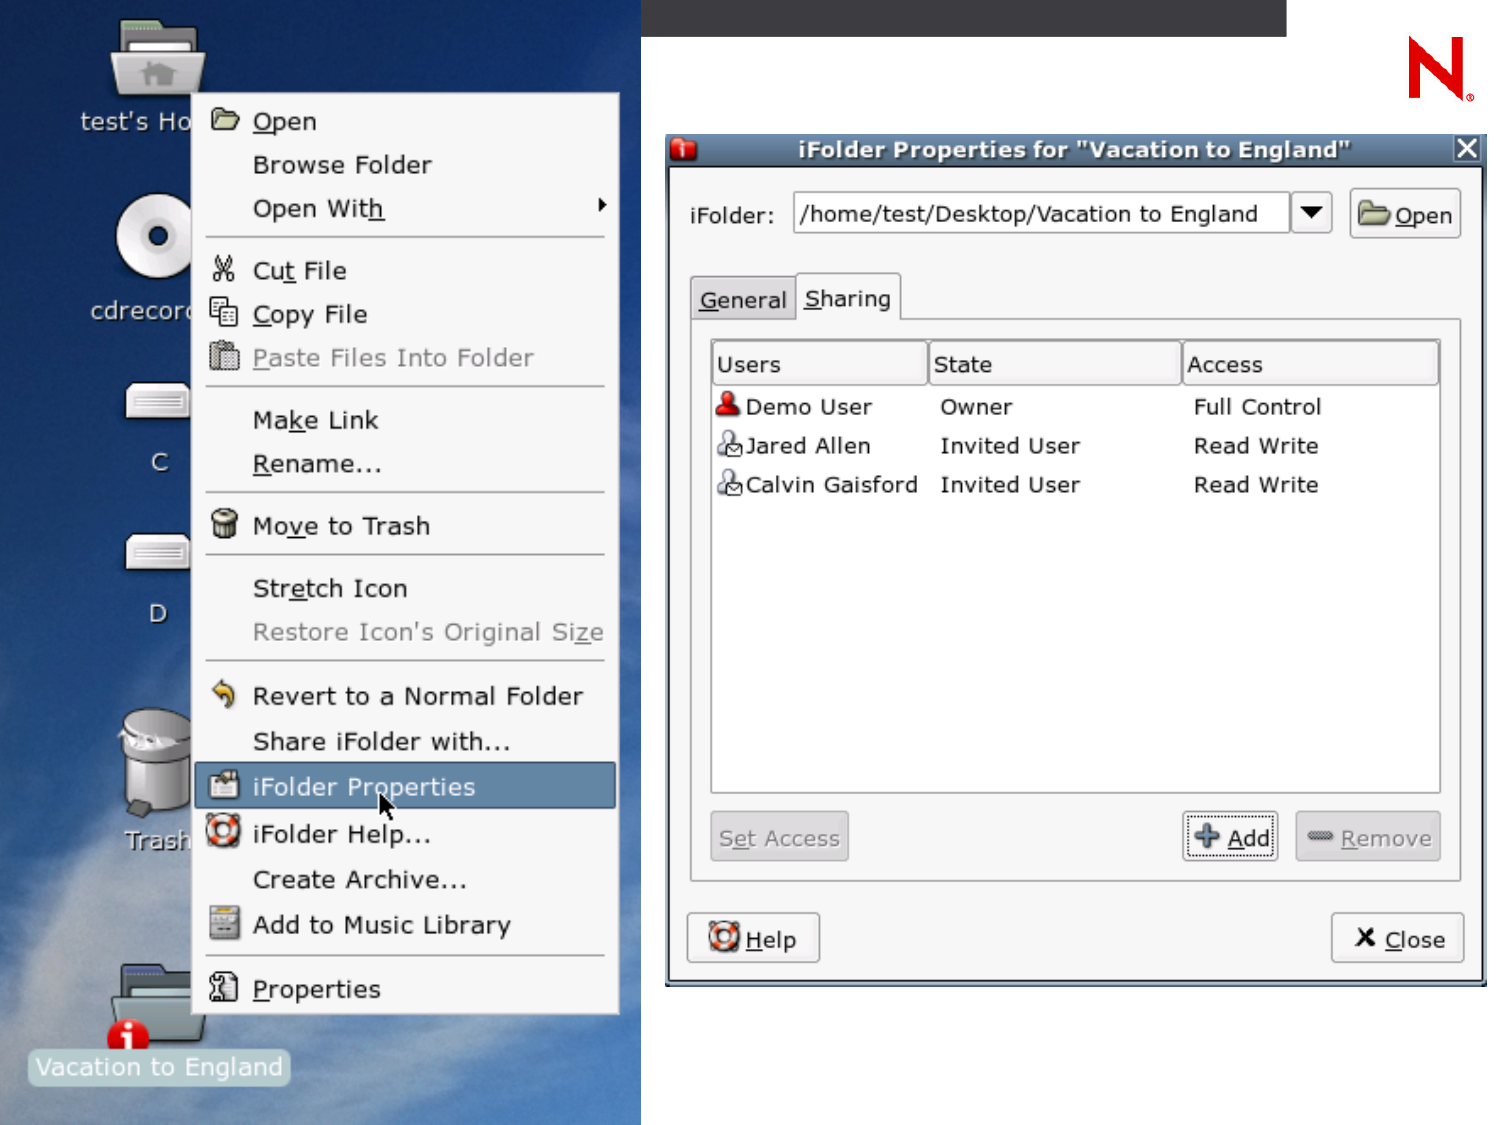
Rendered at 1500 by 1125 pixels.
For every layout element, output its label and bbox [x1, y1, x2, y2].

picture [0, 0, 641, 1125]
picture [1404, 32, 1477, 105]
picture [665, 134, 1487, 987]
